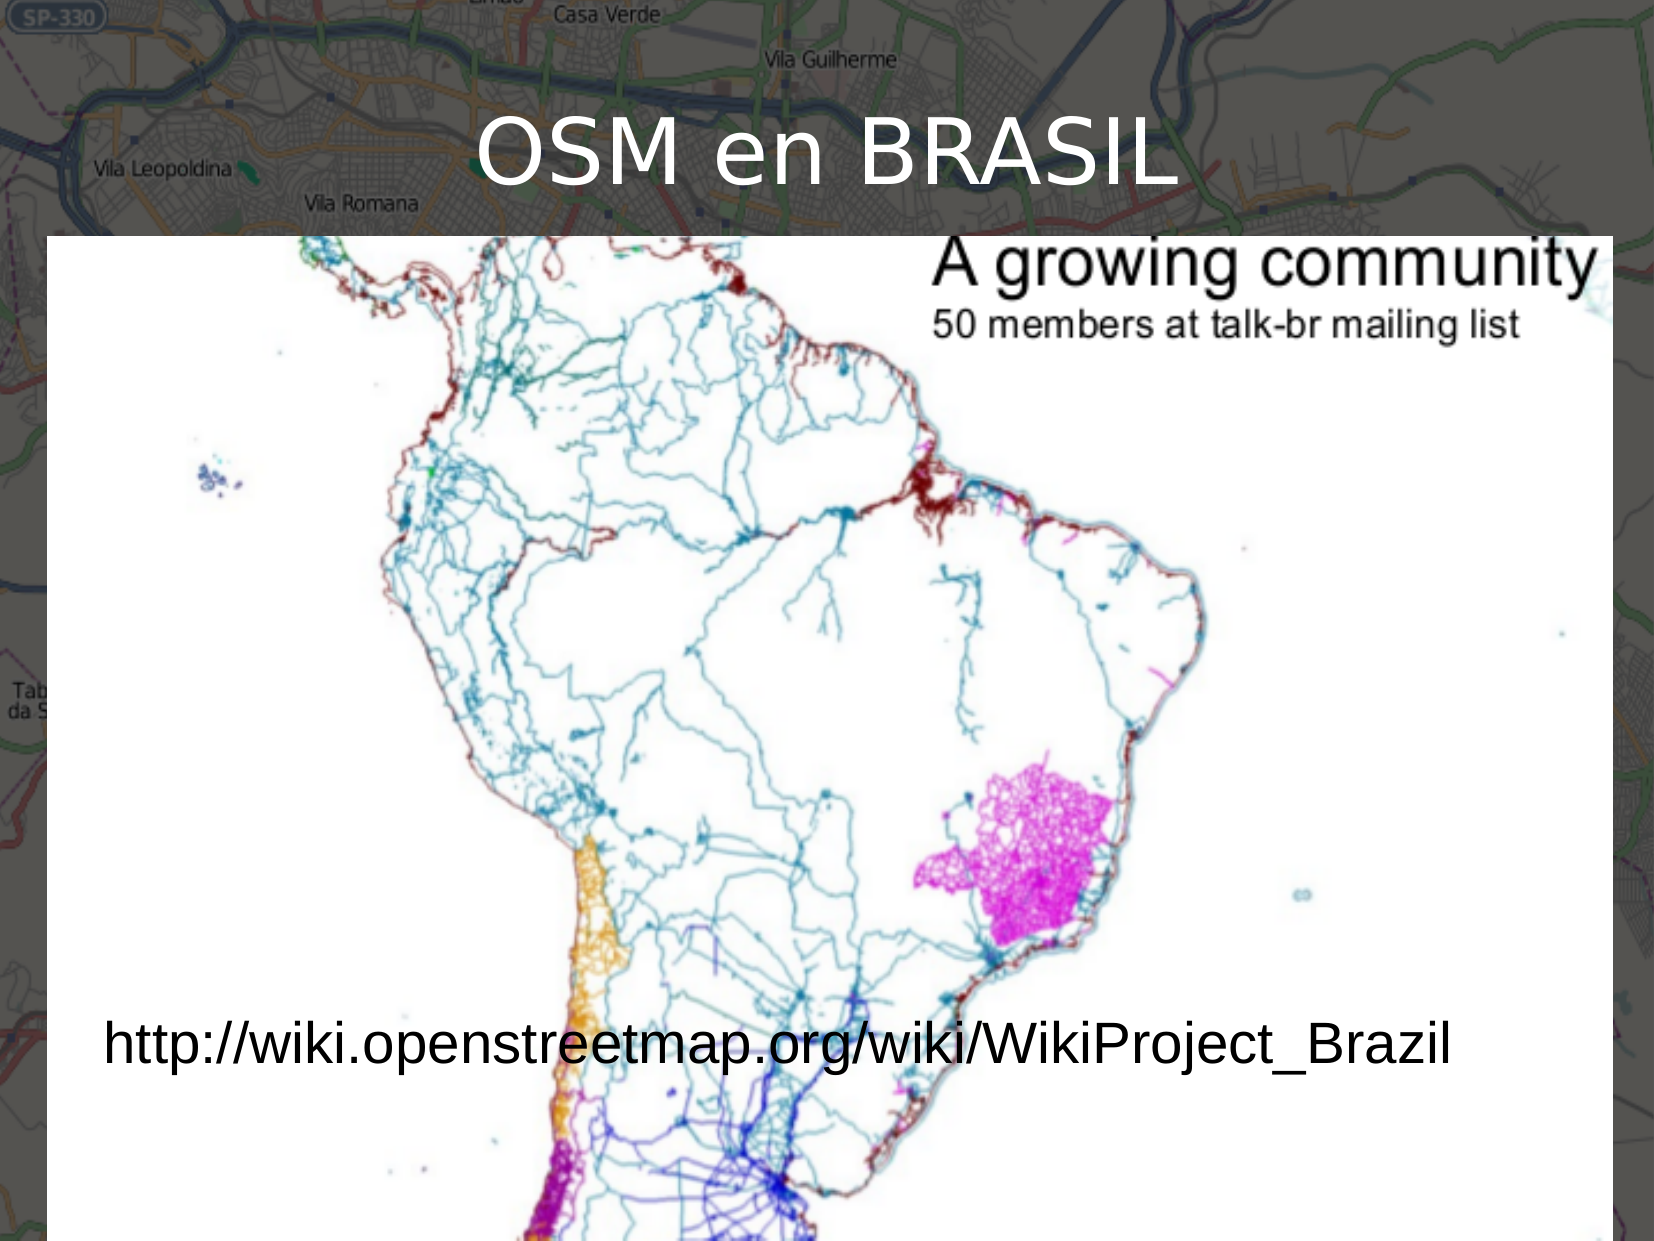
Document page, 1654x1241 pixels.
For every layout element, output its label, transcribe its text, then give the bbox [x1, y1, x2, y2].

picture [0, 0, 1654, 1241]
text_box http://wiki.openstreetmap.org/wiki/WikiProject_Brazil [88, 1003, 1536, 1123]
title OSM en BRASIL [82, 49, 1571, 236]
